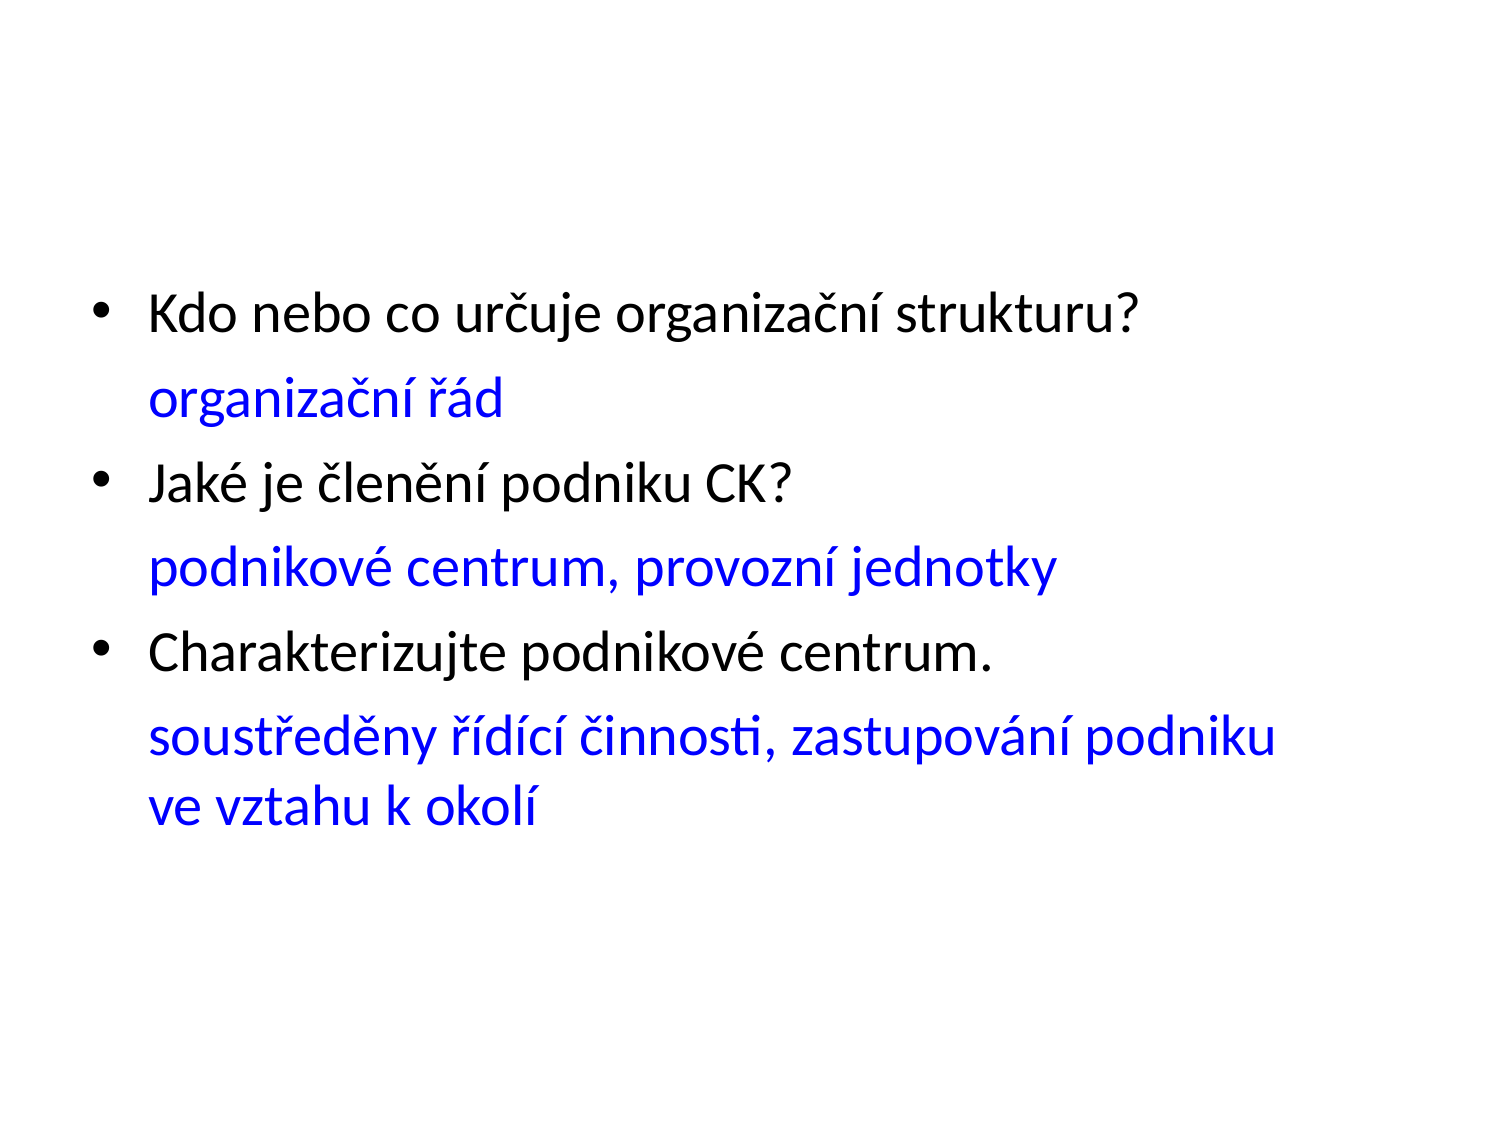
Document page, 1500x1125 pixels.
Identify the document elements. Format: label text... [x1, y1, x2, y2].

list Kdo nebo co určuje organizační strukturu? organizační řád Jaké je členění podniku CK? podnikové centrum, provozní jednotky Charakterizujte podnikové centrum. soustředěny řídící činnosti, zastupování podniku ve vztahu k okolí [76, 267, 1427, 1038]
